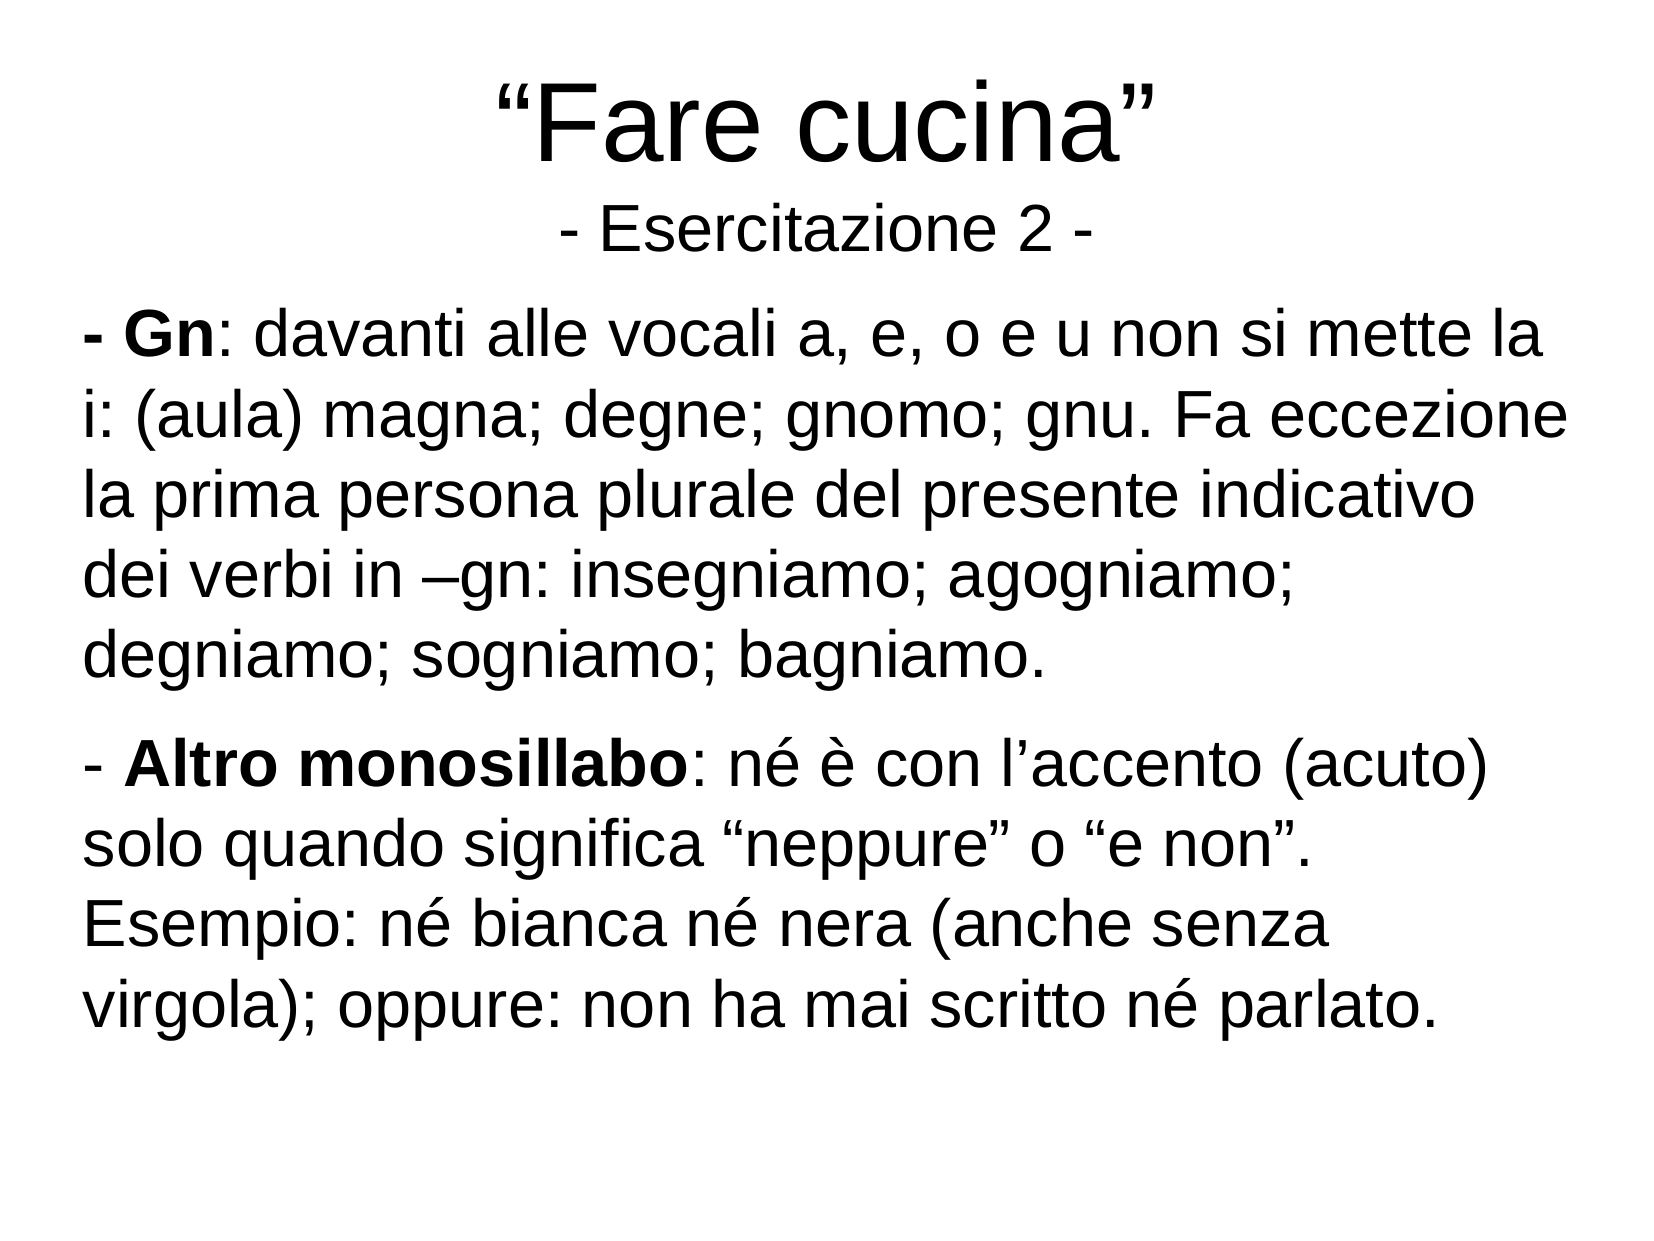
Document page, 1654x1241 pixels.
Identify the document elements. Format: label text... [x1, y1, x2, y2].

title “Fare cucina” - Esercitazione 2 - [82, 49, 1571, 257]
list - Gn: davanti alle vocali a, e, o e u non si mette la i: (aula) magna; degne; gnomo; gnu. Fa eccezione la prima persona plurale del presente indicativo dei verbi in –gn: insegniamo; agogniamo; degniamo; sogniamo; bagniamo. - Altro monosillabo: né è con l’accento (acuto) solo quando significa “neppure” o “e non”. Esempio: né bianca né nera (anche senza virgola); oppure: non ha mai scritto né parlato. [82, 290, 1571, 1109]
